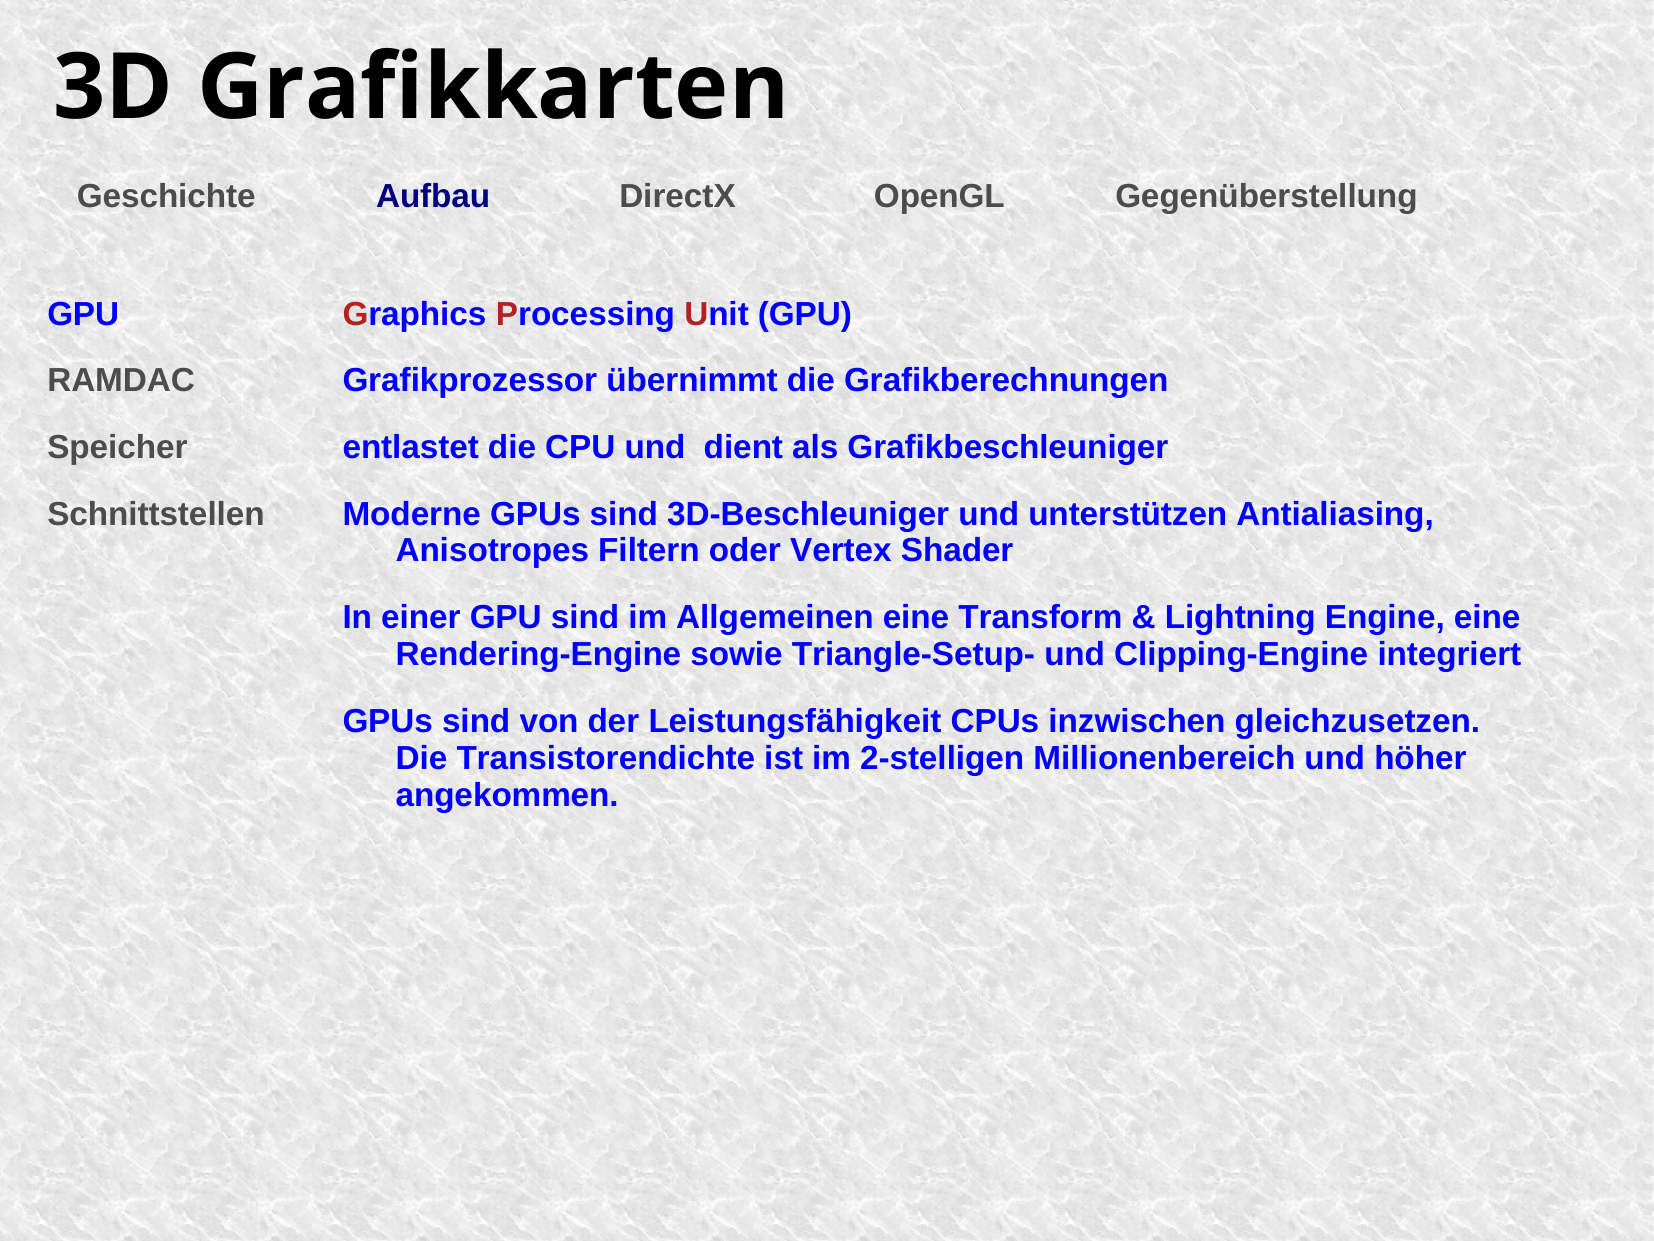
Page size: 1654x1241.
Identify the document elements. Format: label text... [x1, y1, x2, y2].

title 3D Grafikkarten [53, 0, 1506, 187]
list Geschichte Aufbau DirectX OpenGL Gegenüberstellung [59, 177, 1536, 266]
list GPU RAMDAC Speicher Schnittstellen [29, 295, 324, 975]
list Graphics Processing Unit (GPU) Grafikprozessor übernimmt die Grafikberechnungen entlastet die CPU und dient als Grafikbeschleuniger Moderne GPUs sind 3D-Beschleuniger und unterstützen Antialiasing, Anisotropes Filtern oder Vertex Shader In einer GPU sind im Allgemeinen eine Transform & Lightning Engine, eine Rendering-Engine sowie Triangle-Setup- und Clipping-Engine integriert GPUs sind von der Leistungsfähigkeit CPUs inzwischen gleichzusetzen. Die Transistorendichte ist im 2-stelligen Millionenbereich und höher angekommen. [324, 295, 1536, 975]
picture [0, 0, 1654, 1241]
